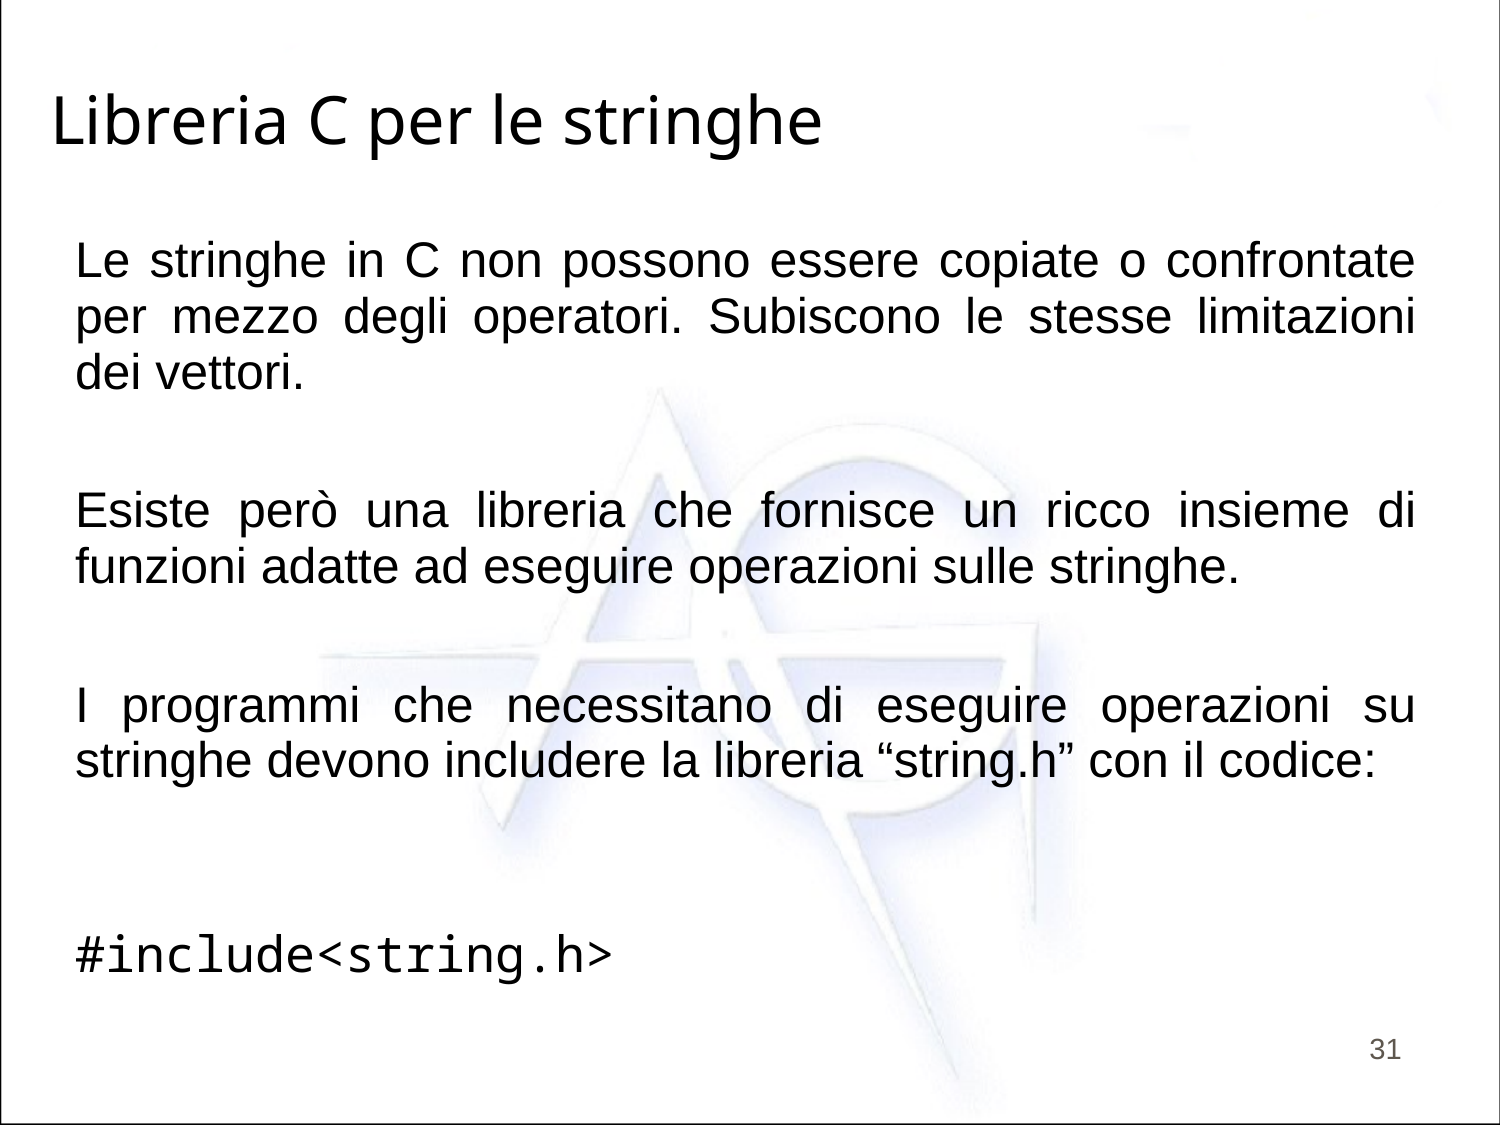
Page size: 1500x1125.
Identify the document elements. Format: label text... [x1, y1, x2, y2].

list Le stringhe in C non possono essere copiate o confrontate per mezzo degli operatori. Subiscono le stesse limitazioni dei vettori. Esiste però una libreria che fornisce un ricco insieme di funzioni adatte ad eseguire operazioni sulle stringhe. I programmi che necessitano di eseguire operazioni su stringhe devono includere la libreria “string.h” con il codice: #include<string.h> [75, 232, 1417, 1017]
picture [0, 0, 1500, 1125]
title Libreria C per le stringhe [49, 7, 1438, 231]
